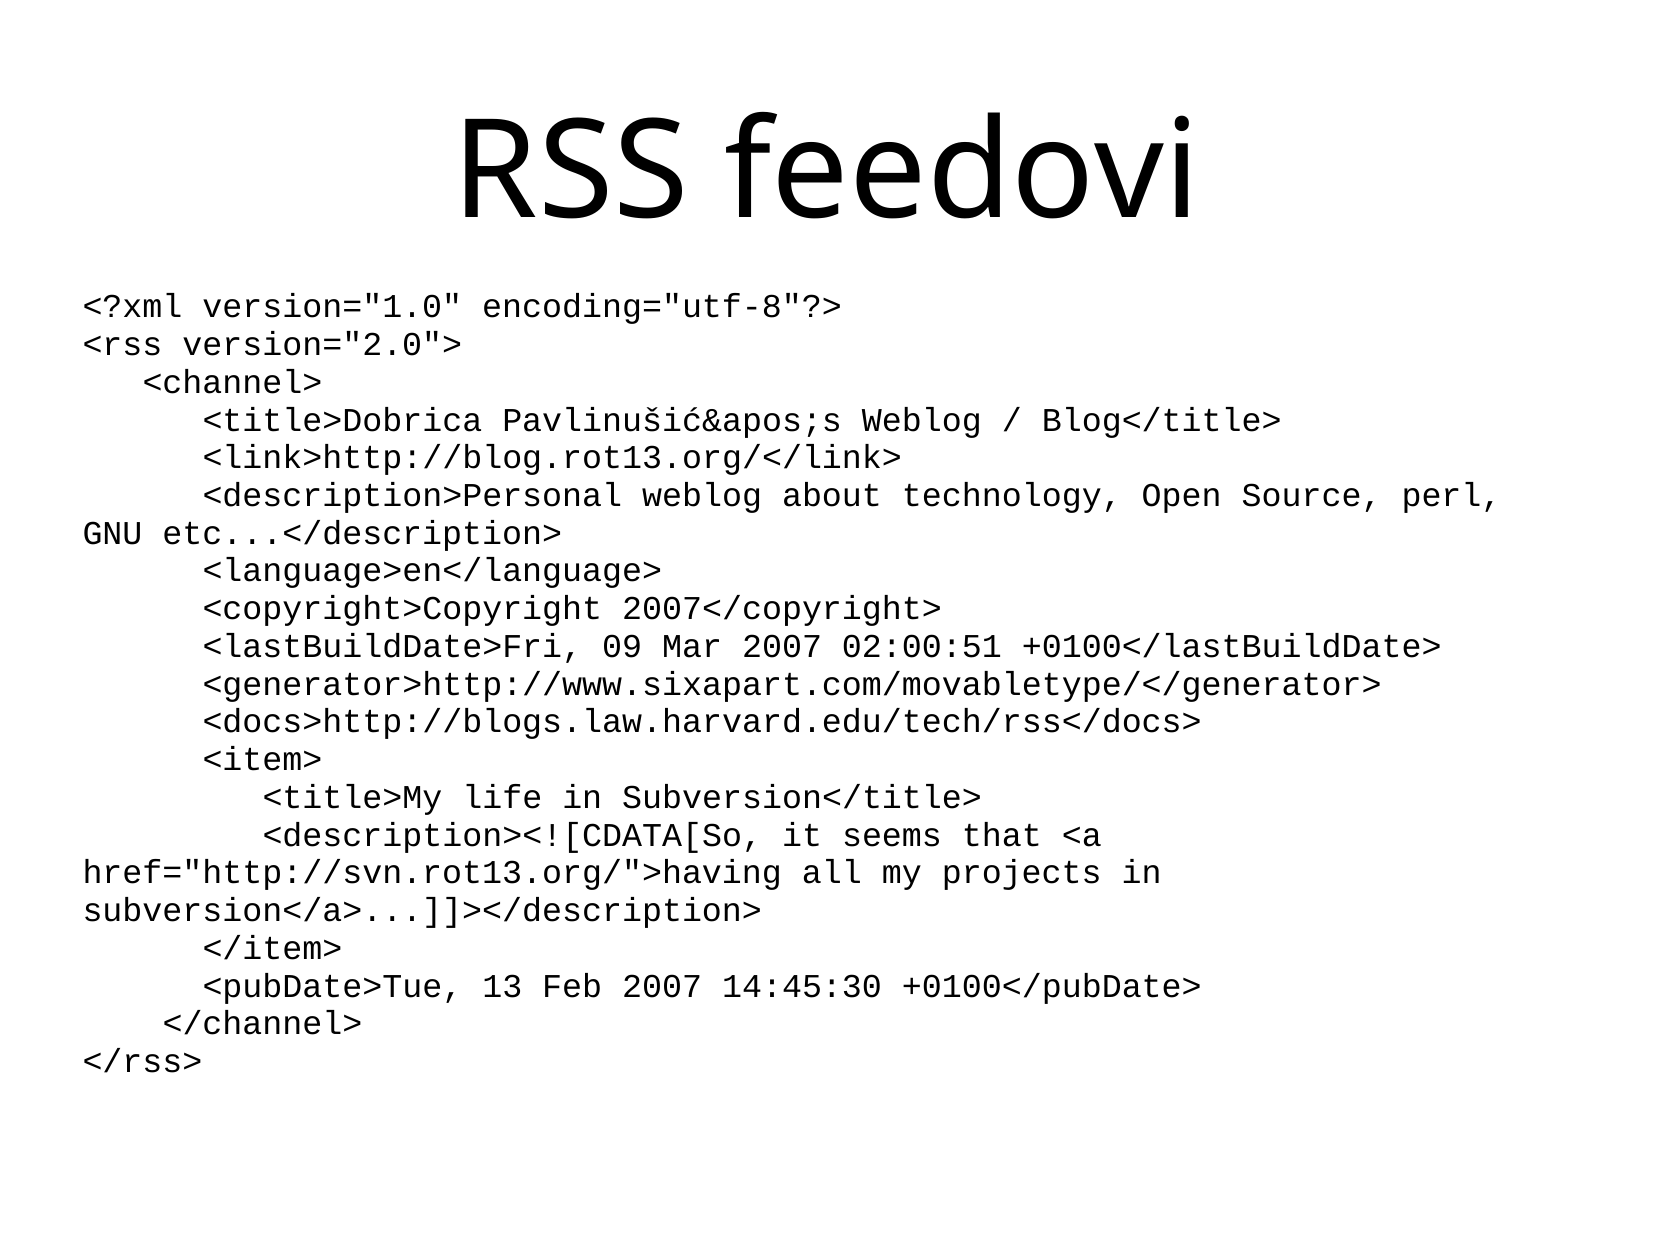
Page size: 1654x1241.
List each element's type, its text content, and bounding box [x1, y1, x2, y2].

title RSS feedovi [82, 56, 1571, 250]
list <?xml version="1.0" encoding="utf-8"?> <rss version="2.0"> <channel> <title>Dobrica Pavlinušić&apos;s Weblog / Blog</title> <link>http://blog.rot13.org/</link> <description>Personal weblog about technology, Open Source, perl, GNU etc...</description> <language>en</language> <copyright>Copyright 2007</copyright> <lastBuildDate>Fri, 09 Mar 2007 02:00:51 +0100</lastBuildDate> <generator>http://www.sixapart.com/movabletype/</generator> <docs>http://blogs.law.harvard.edu/tech/rss</docs> <item> <title>My life in Subversion</title> <description><![CDATA[So, it seems that <a href="http://svn.rot13.org/">having all my projects in subversion</a>...]]></description> </item> <pubDate>Tue, 13 Feb 2007 14:45:30 +0100</pubDate> </channel> </rss> [82, 290, 1571, 1094]
